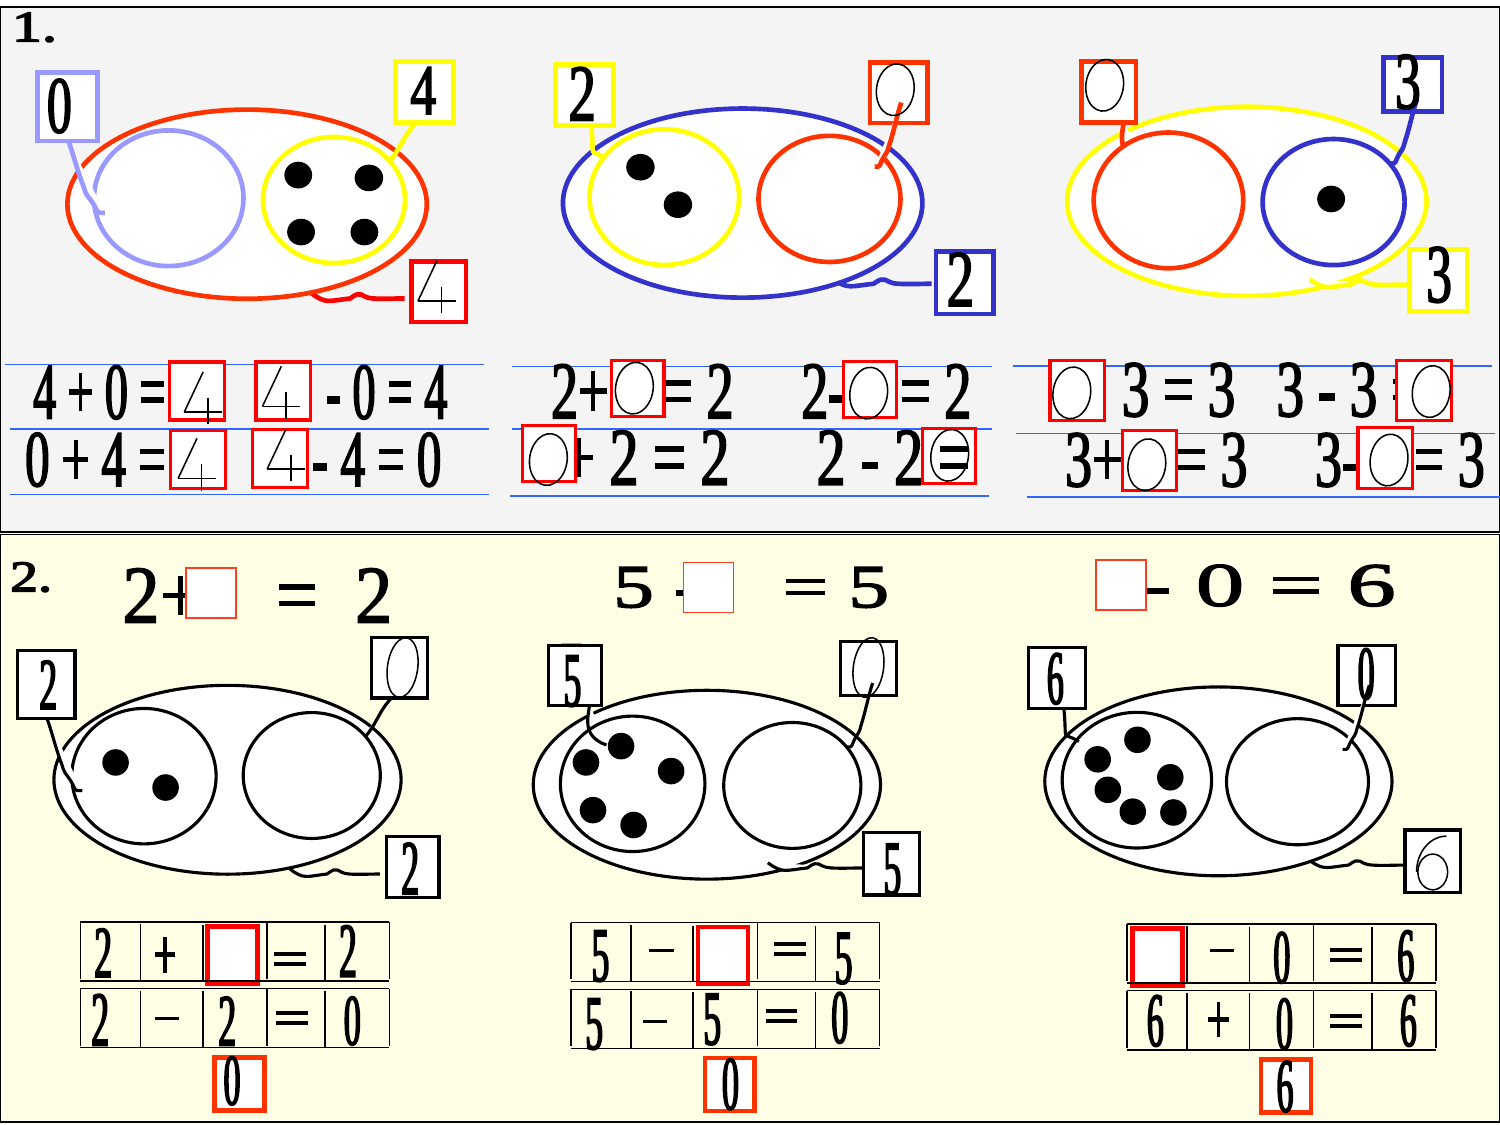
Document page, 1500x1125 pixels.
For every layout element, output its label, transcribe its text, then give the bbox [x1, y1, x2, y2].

text_box 1. [17, 12, 39, 42]
text_box - 0 = 6 [1273, 577, 1319, 581]
text_box 5 [587, 998, 602, 1050]
text_box + 3 = 3 3 - 3 = [1124, 362, 1148, 418]
text_box 0 [224, 1056, 240, 1106]
text_box 2 [571, 67, 593, 121]
text_box 0 + 4 = - 4 = 0 [27, 432, 48, 487]
text_box 2+ = 2 2- = 2 [803, 364, 826, 419]
text_box 2. [41, 586, 49, 592]
text_box 0 [832, 992, 847, 1044]
text_box + [155, 937, 175, 972]
text_box 2+ = 2 [125, 568, 156, 623]
text_box 0 [48, 78, 70, 134]
text_box = [1330, 1014, 1361, 1018]
text_box 2 [219, 996, 235, 1046]
text_box 3+ = 3 3- = 3 [1317, 432, 1340, 488]
text_box 5 - = 5 [786, 591, 825, 595]
text_box 0 + 4 = - 4 = 0 [418, 432, 440, 487]
text_box [0, 7, 1500, 533]
text_box 2 [40, 660, 56, 710]
text_box 4 + 0 = - 0 = 4 [425, 365, 447, 419]
text_box 4 + 0 = - 0 = 4 [34, 365, 56, 419]
text_box + 2 = 2 2 - 2 = [576, 438, 593, 477]
text_box 5 - = 5 [853, 567, 886, 608]
text_box 4 + 0 = - 0 = 4 [69, 373, 92, 411]
text_box = [276, 1011, 308, 1015]
text_box + 2 = 2 2 - 2 = [611, 430, 636, 485]
text_box - 0 = 6 [1199, 564, 1241, 607]
text_box 6 [1401, 995, 1416, 1047]
text_box + 3 = 3 3 - 3 = [1352, 362, 1376, 418]
text_box + [1208, 1002, 1229, 1037]
text_box + 2 = 2 2 - 2 = [819, 430, 843, 485]
text_box 0 [1277, 998, 1292, 1050]
text_box 2+ = 2 2- = 2 [708, 364, 731, 419]
text_box 2+ = 2 2- = 2 [946, 364, 969, 419]
text_box 6 [1278, 1060, 1293, 1113]
text_box 4 + 0 = - 0 = 4 [106, 365, 127, 420]
text_box = [774, 942, 806, 946]
text_box 2 [949, 252, 971, 307]
text_box 5 [593, 930, 608, 982]
text_box 2+ = 2 [358, 568, 389, 623]
text_box 0 + 4 = - 4 = 0 [64, 440, 87, 479]
text_box 2. [12, 562, 35, 592]
text_box 3+ = 3 3- = 3 [1067, 432, 1090, 488]
text_box 2+ = 2 [163, 576, 185, 615]
text_box 3+ = 3 3- = 3 [1460, 432, 1483, 488]
text_box 0 [723, 1058, 738, 1111]
text_box - 0 = 6 [1273, 589, 1319, 594]
text_box 2 [340, 925, 355, 977]
text_box 5 [885, 843, 900, 896]
text_box - 0 = 6 [1351, 564, 1393, 607]
text_box 3 [1428, 246, 1450, 303]
text_box 3+ = 3 3- = 3 [1094, 440, 1120, 479]
text_box + 2 = 2 2 - 2 = [896, 430, 921, 485]
text_box 3 [1397, 54, 1419, 110]
text_box 2+ = 2 2- = 2 [553, 364, 576, 419]
text_box 2 [95, 928, 111, 978]
text_box 2 [92, 994, 108, 1046]
text_box = [1330, 1024, 1361, 1028]
text_box + 2 = 2 2 - 2 = [702, 430, 727, 485]
text_box 1. [45, 36, 54, 42]
text_box 4 [411, 67, 436, 115]
text_box 0 [345, 996, 360, 1046]
text_box 5 - = 5 [617, 567, 651, 608]
text_box 6 [1398, 930, 1414, 982]
text_box 2+ = 2 2- = 2 [580, 372, 606, 411]
text_box 0 [1359, 648, 1374, 700]
text_box 2 [402, 842, 418, 895]
text_box 5 [705, 993, 720, 1046]
text_box = [276, 1021, 308, 1025]
text_box = [774, 952, 806, 956]
text_box 0 + 4 = - 4 = 0 [341, 433, 365, 487]
text_box + 3 = 3 3 - 3 = [1210, 362, 1234, 418]
text_box 0 [1274, 932, 1289, 984]
text_box 2+ = 2 [279, 601, 315, 606]
text_box 2+ = 2 [279, 585, 315, 590]
text_box 6 [1148, 995, 1163, 1047]
text_box 4 + 0 = - 0 = 4 [354, 365, 374, 420]
text_box 6 [1048, 653, 1063, 705]
text_box + 3 = 3 3 - 3 = [1279, 362, 1302, 418]
text_box 0 + 4 = - 4 = 0 [102, 433, 126, 487]
text_box 5 [836, 932, 851, 985]
text_box [0, 534, 1500, 1122]
text_box 5 [565, 655, 580, 707]
text_box 5 - = 5 [786, 579, 825, 583]
text_box 3+ = 3 3- = 3 [1223, 432, 1246, 488]
